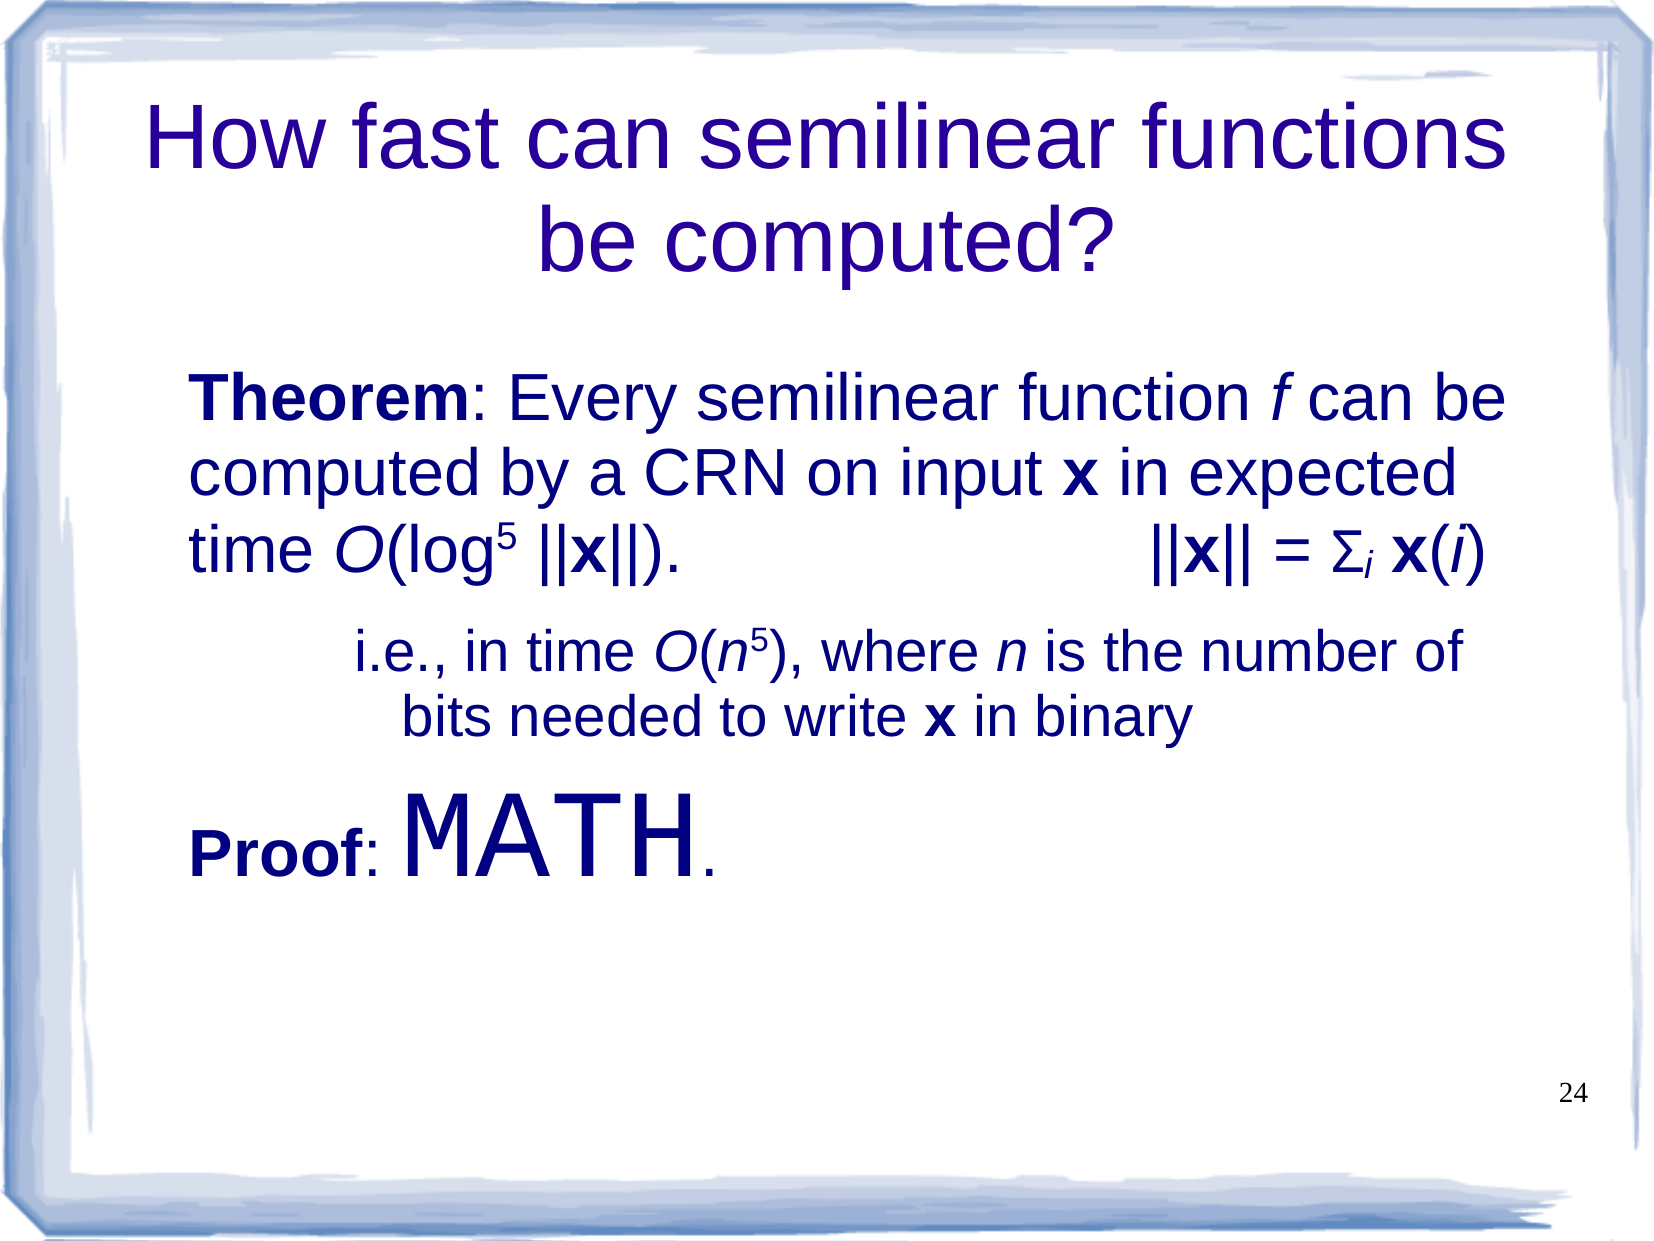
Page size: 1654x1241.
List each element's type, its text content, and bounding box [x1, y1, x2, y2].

title How fast can semilinear functions be computed? [82, 84, 1571, 292]
picture [0, 0, 1654, 1241]
list Theorem: Every semilinear function f can be computed by a CRN on input x in expected time O(log5 ||x||). ||x|| = Σi x(i) i.e., in time O(n5), where n is the number of bits needed to write x in binary Proof: MATH. [118, 360, 1571, 1079]
